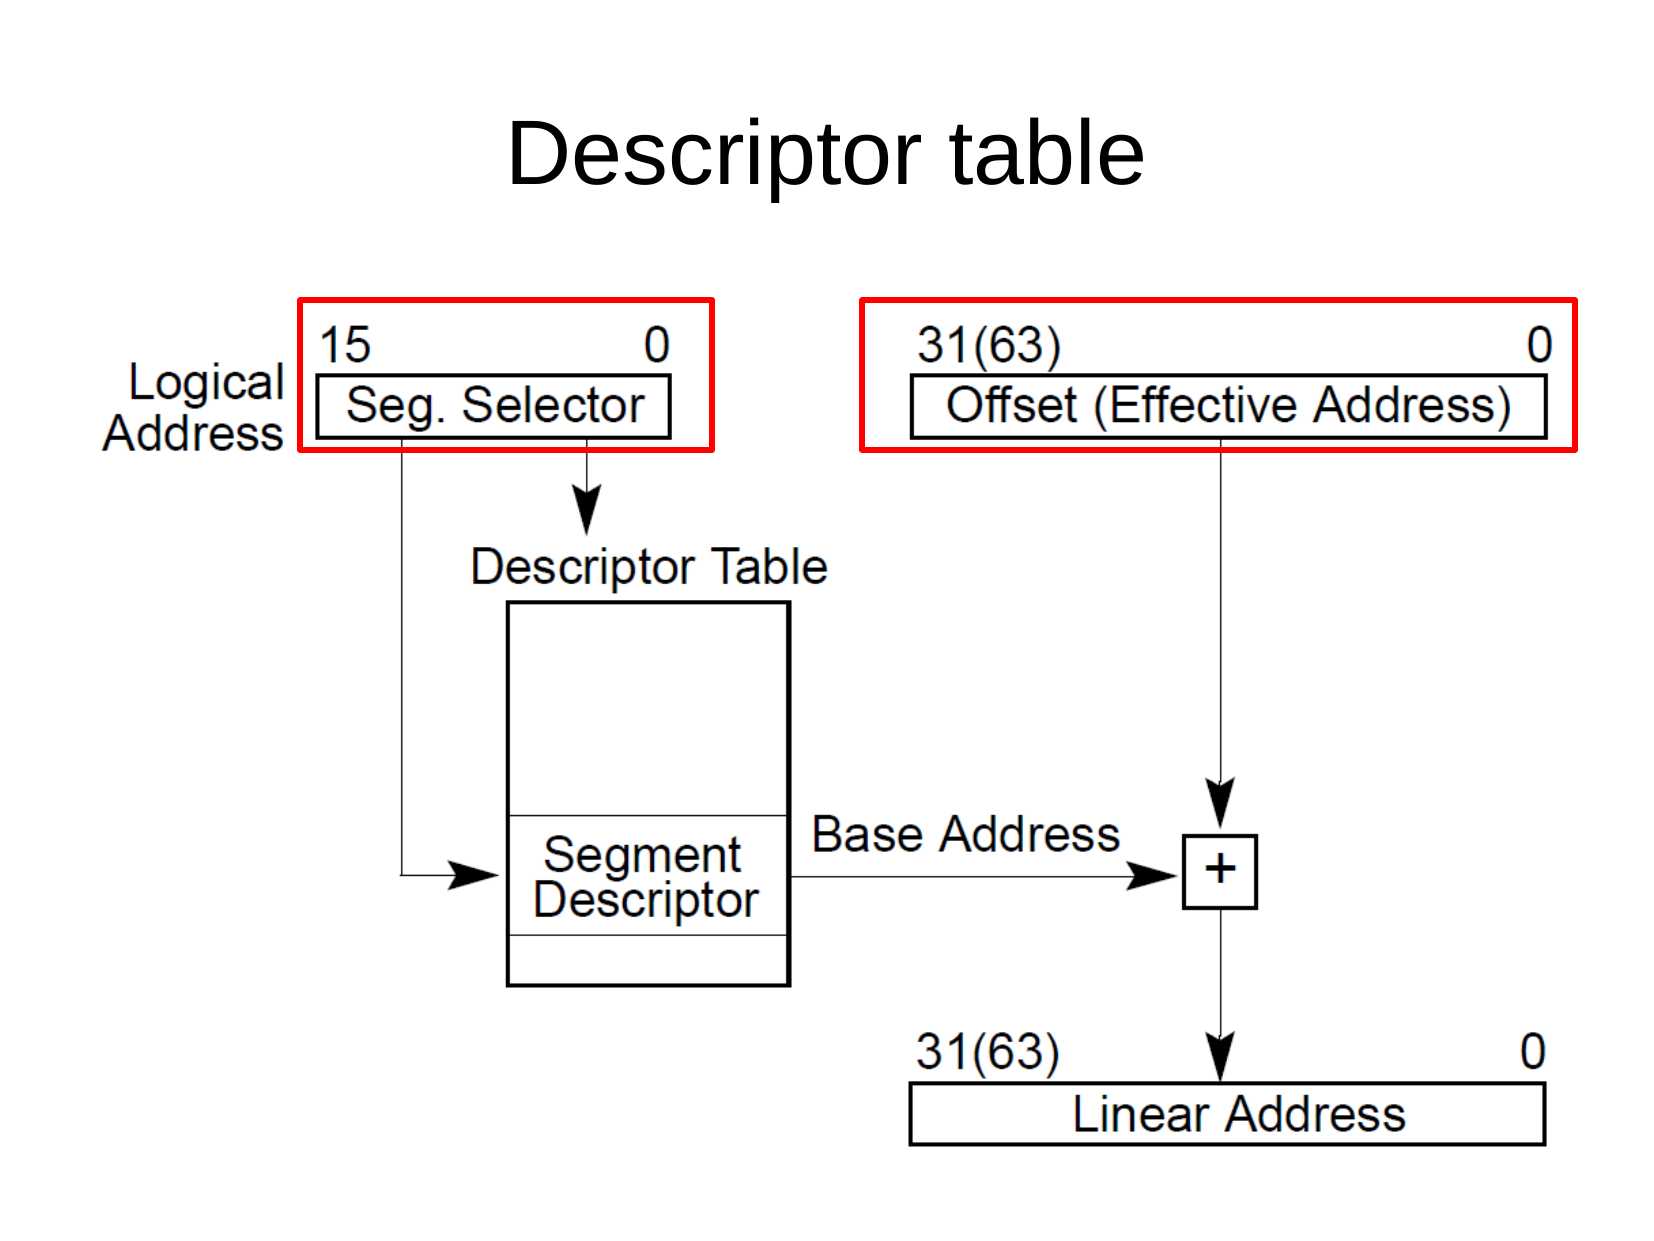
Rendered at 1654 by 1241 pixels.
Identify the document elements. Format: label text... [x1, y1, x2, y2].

title Descriptor table [82, 49, 1571, 257]
picture [87, 262, 1593, 1163]
